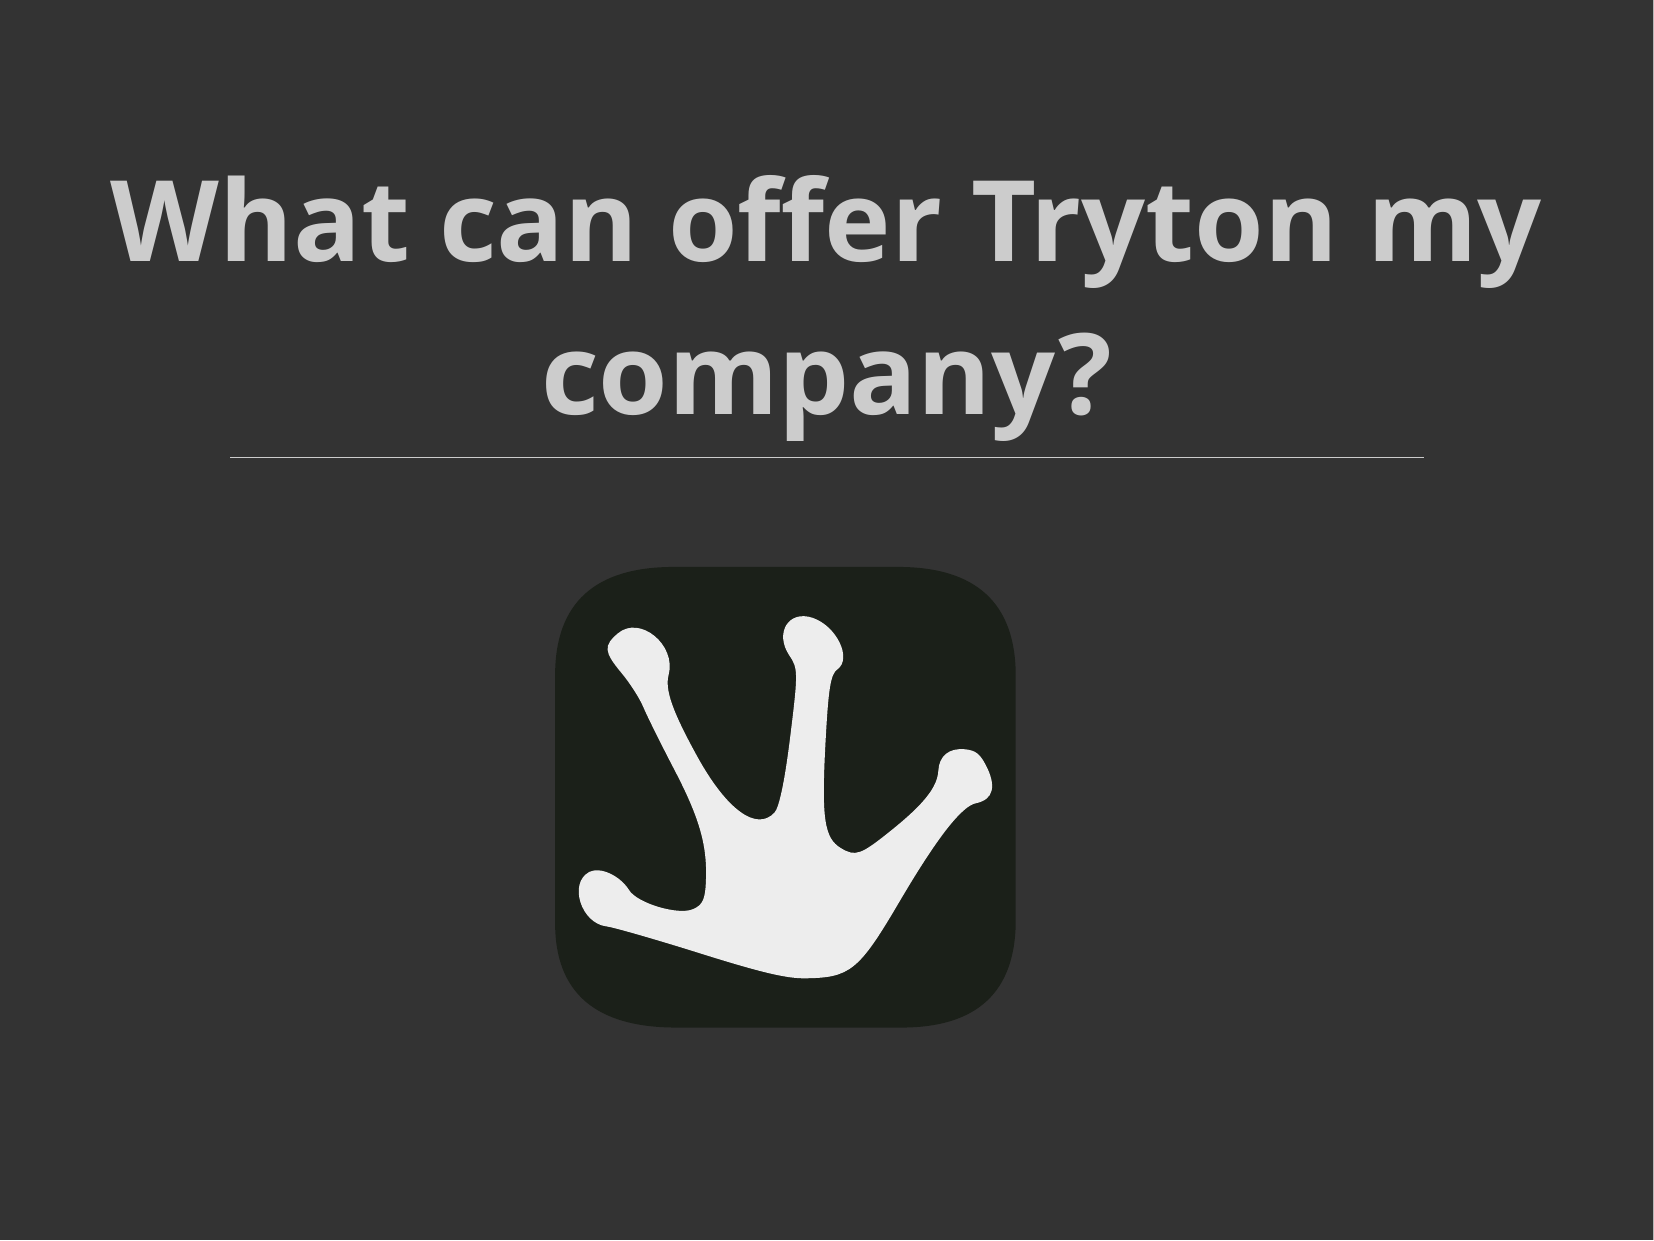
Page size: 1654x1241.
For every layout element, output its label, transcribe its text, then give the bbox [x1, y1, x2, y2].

title What can offer Tryton my company? [82, 82, 1571, 507]
picture [555, 566, 1016, 1028]
